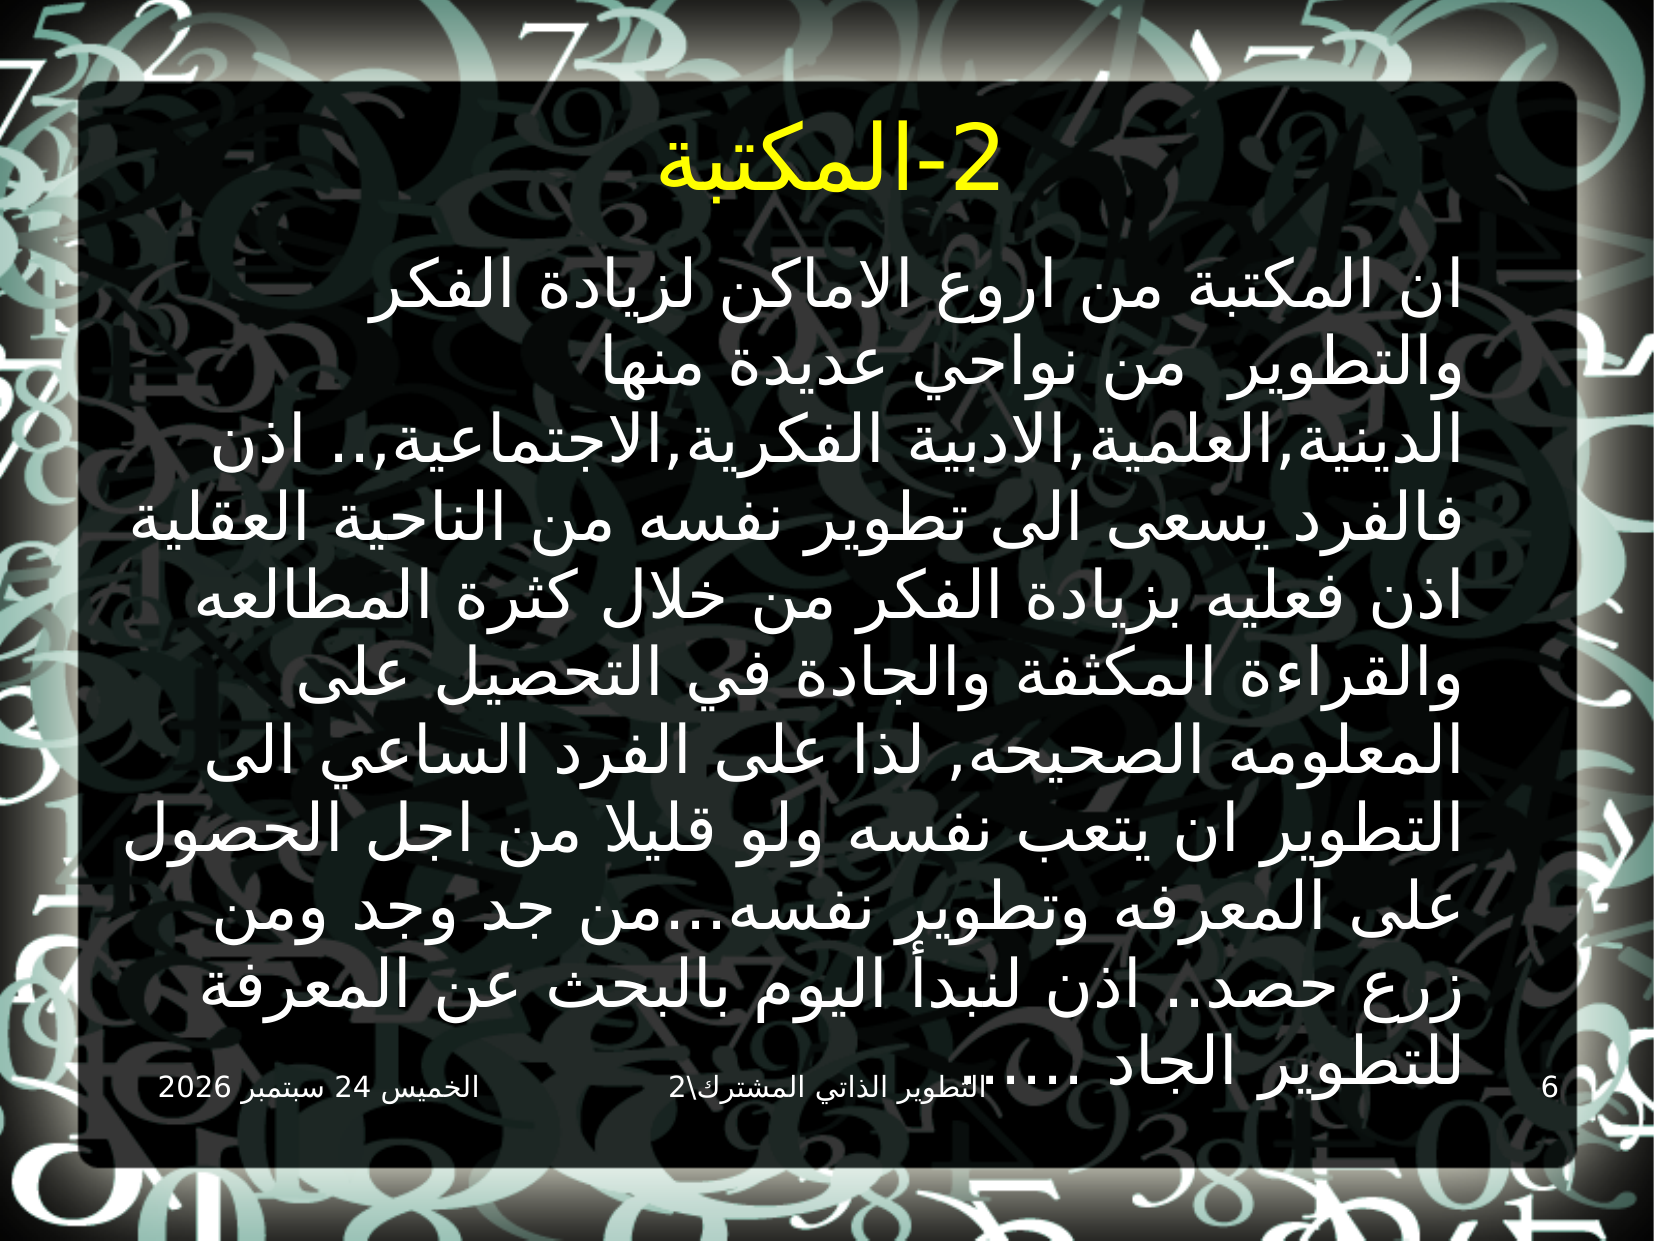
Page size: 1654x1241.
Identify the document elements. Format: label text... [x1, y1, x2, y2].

list ان المكتبة من اروع الاماكن لزيادة الفكر والتطوير من نواحي عديدة منها الدينية,العلمية,الادبية الفكرية,الاجتماعية,.. اذن فالفرد يسعى الى تطوير نفسه من الناحية العقلية اذن فعليه بزيادة الفكر من خلال كثرة المطالعه والقراءة المكثفة والجادة في التحصيل على المعلومه الصحيحه, لذا على الفرد الساعي الى التطوير ان يتعب نفسه ولو قليلا من اجل الحصول على المعرفه وتطوير نفسه...من جد وجد ومن زرع حصد.. اذن لنبدأ اليوم بالبحث عن المعرفة للتطوير الجاد ...... [114, 245, 1538, 1051]
picture [0, 0, 1654, 1241]
title 2-المكتبة [86, 55, 1576, 263]
